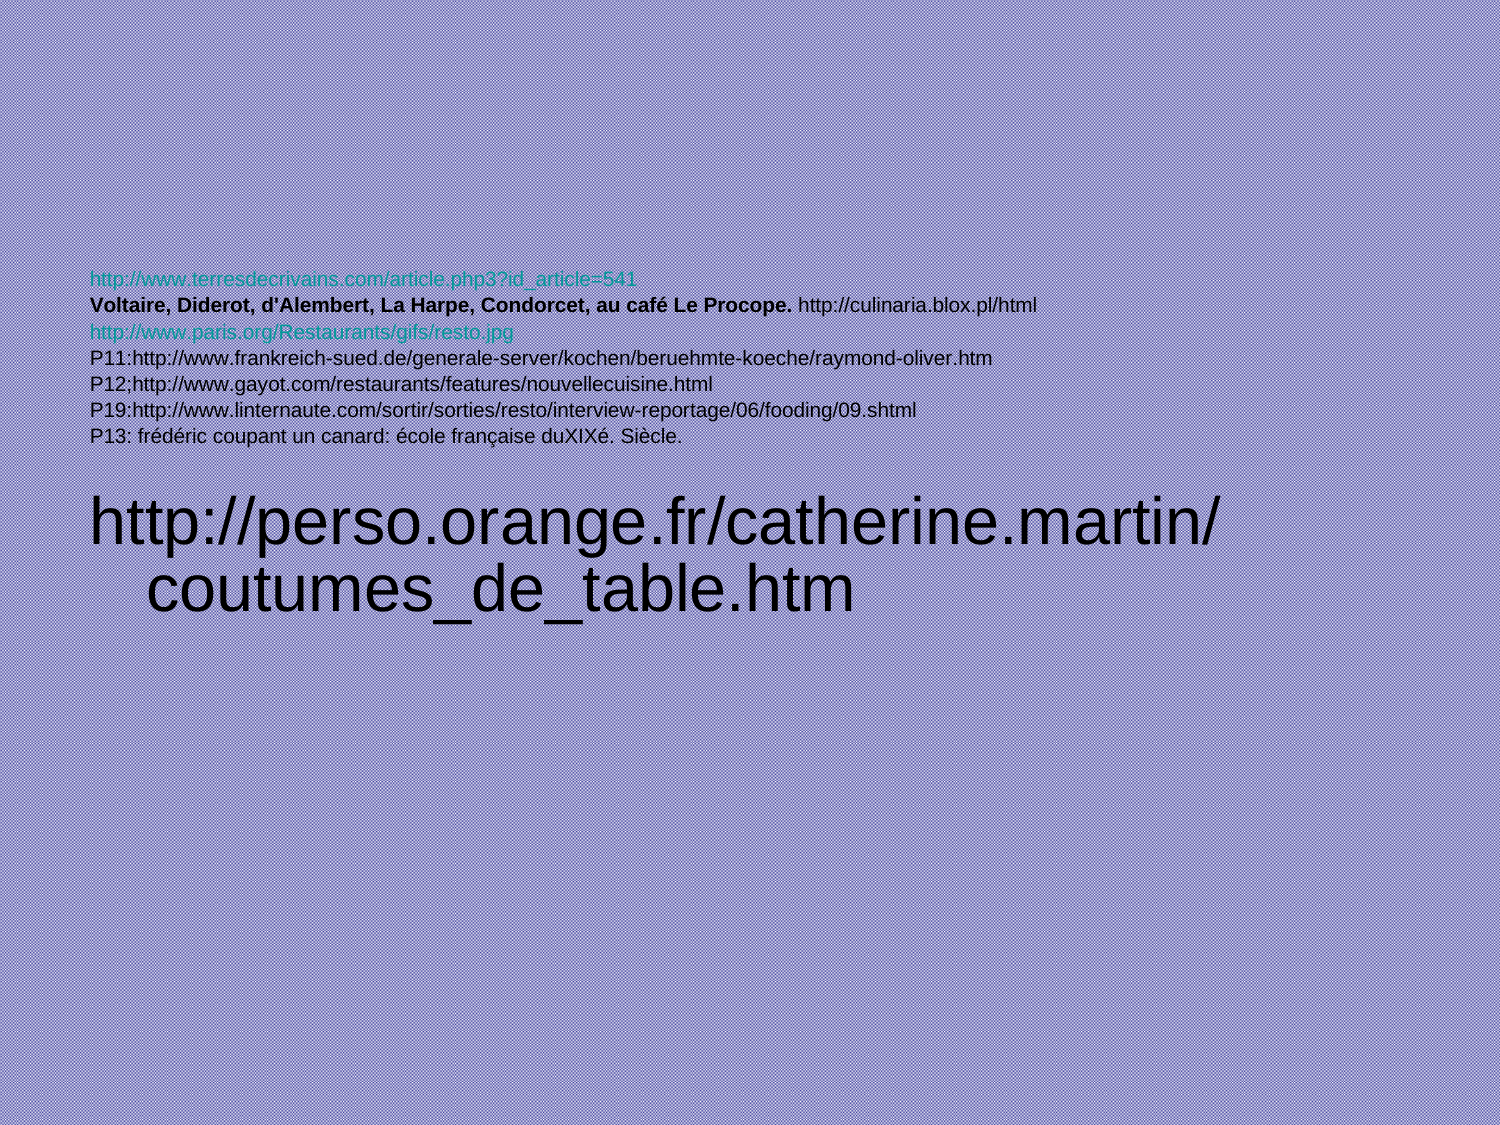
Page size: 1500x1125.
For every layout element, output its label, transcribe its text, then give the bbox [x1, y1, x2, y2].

list http://www.terresdecrivains.com/article.php3?id_article=541 Voltaire, Diderot, d'Alembert, La Harpe, Condorcet, au café Le Procope. http://culinaria.blox.pl/html http://www.paris.org/Restaurants/gifs/resto.jpg P11:http://www.frankreich-sued.de/generale-server/kochen/beruehmte-koeche/raymond-oliver.htm P12;http://www.gayot.com/restaurants/features/nouvellecuisine.html P19:http://www.linternaute.com/sortir/sorties/resto/interview-reportage/06/fooding/09.shtml P13: frédéric coupant un canard: école française duXIXé. Siècle. http://perso.orange.fr/catherine.martin/coutumes_de_table.htm [75, 262, 1426, 1006]
picture [0, 0, 1500, 1125]
